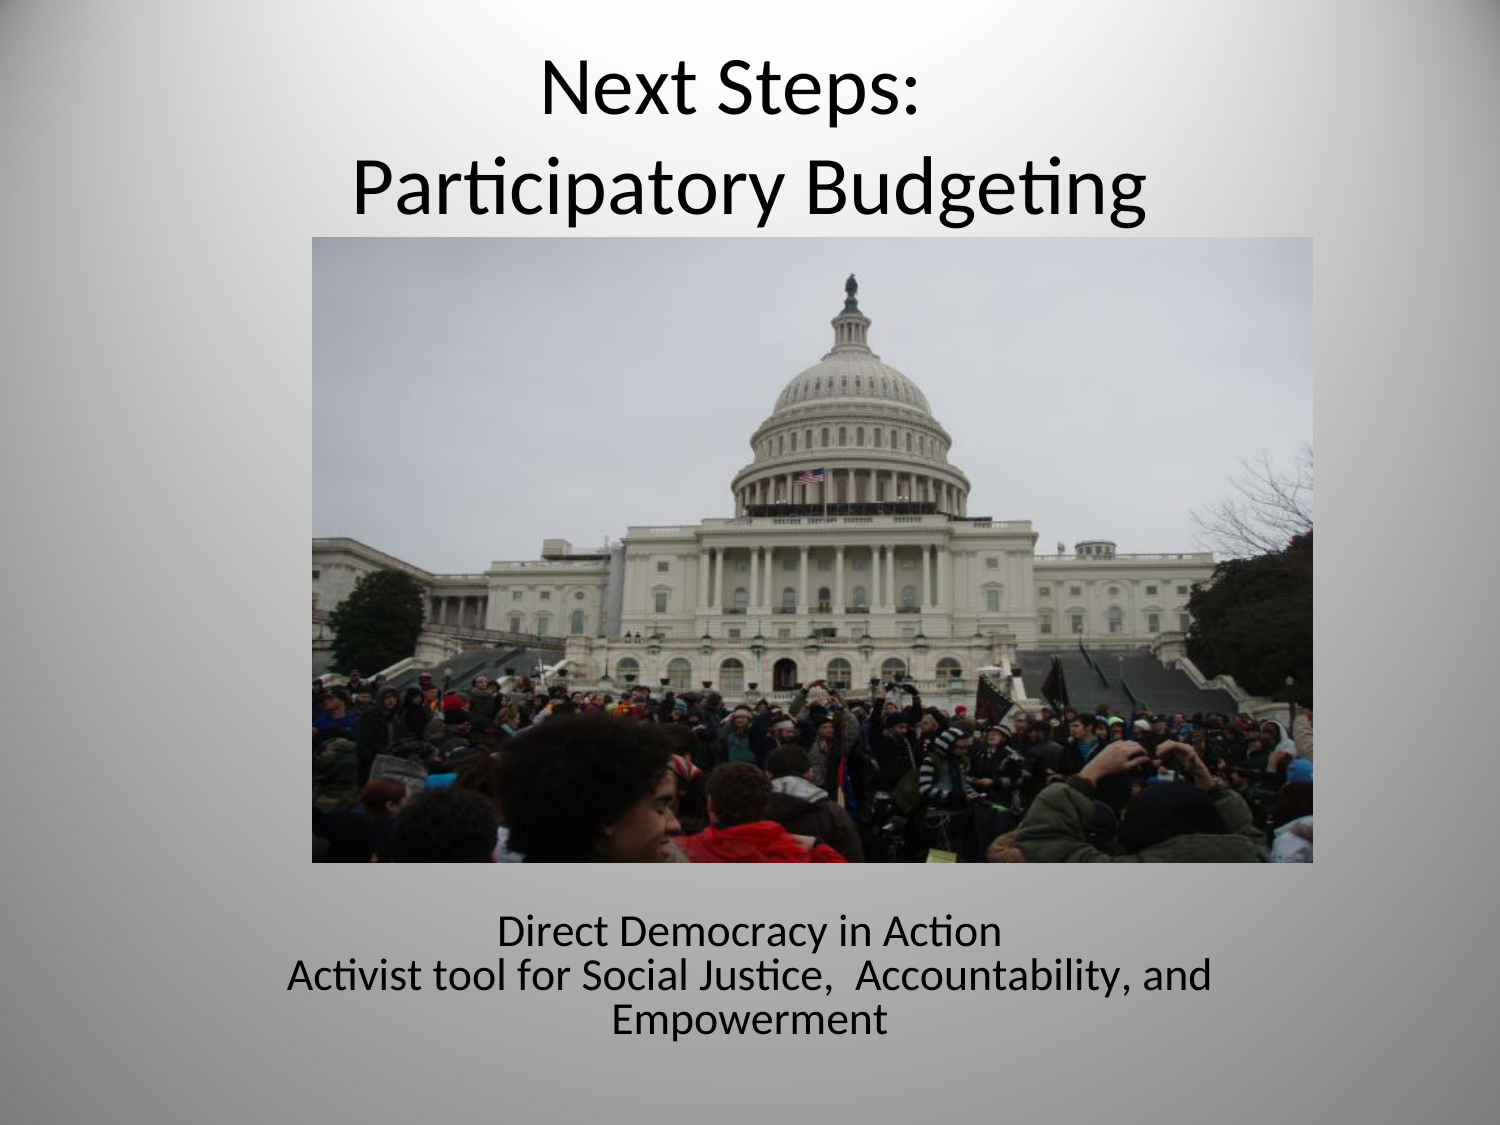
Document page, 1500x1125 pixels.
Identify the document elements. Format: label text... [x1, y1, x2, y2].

title Next Steps: Participatory Budgeting [112, 0, 1388, 439]
picture [0, 0, 1500, 1125]
text_box Direct Democracy in Action Activist tool for Social Justice, Accountability, and Empowerment [225, 837, 1276, 1088]
